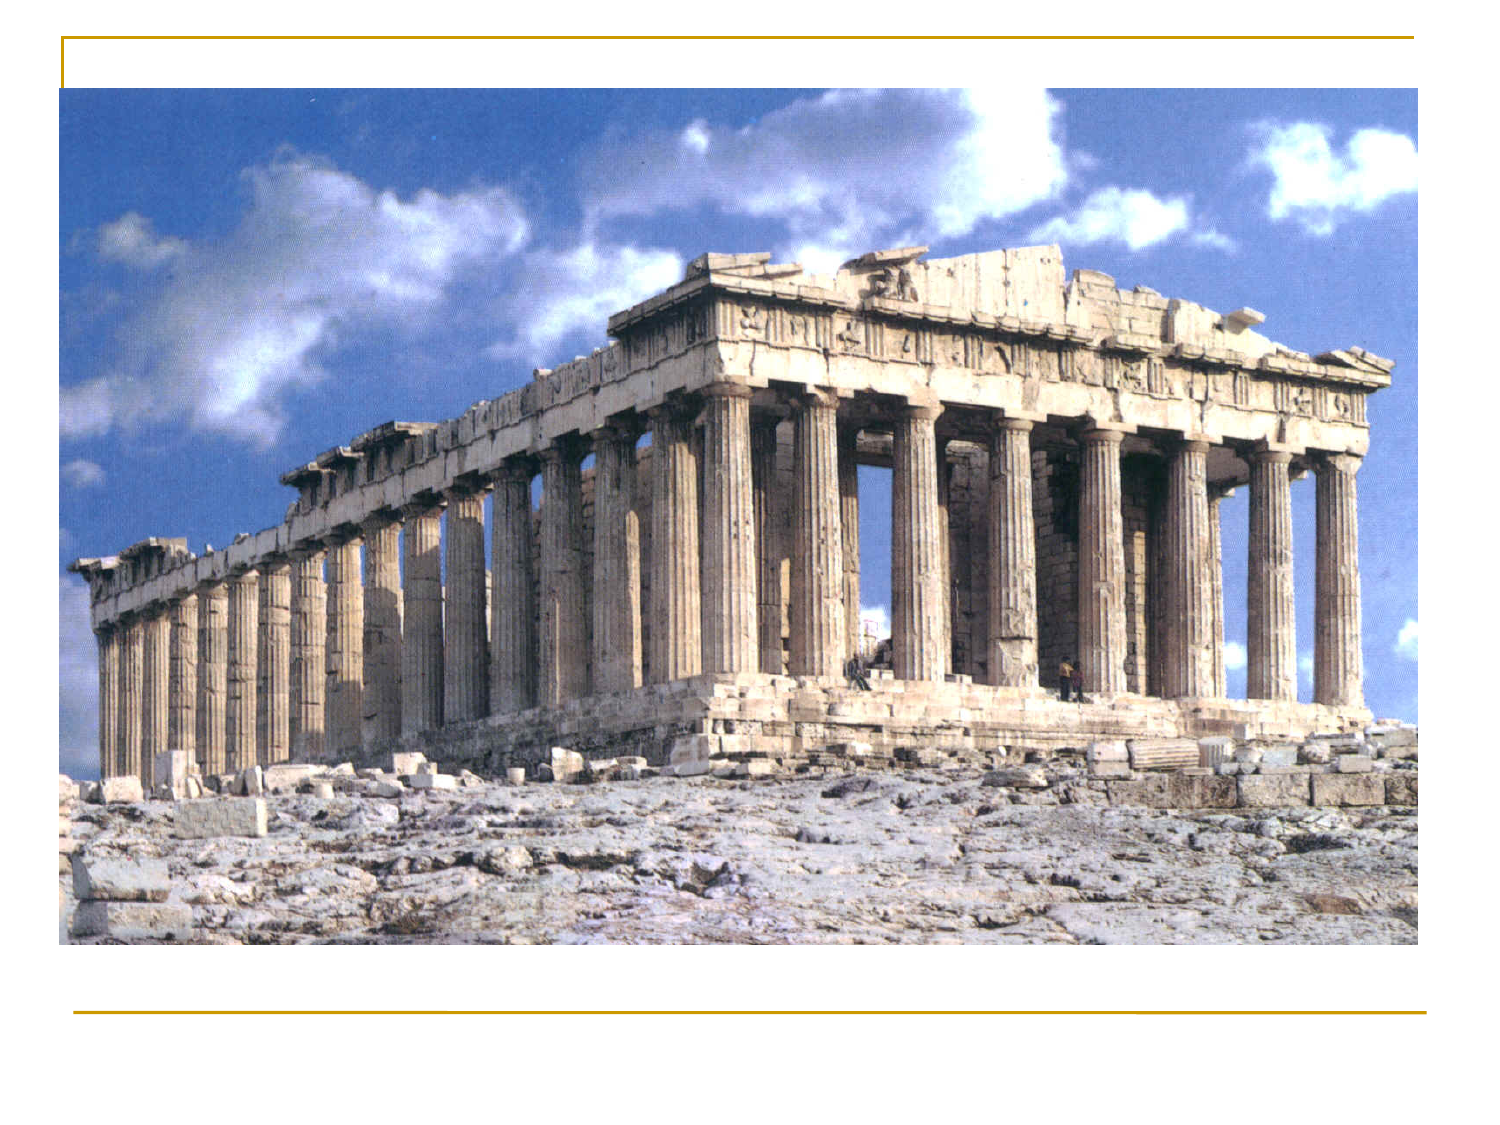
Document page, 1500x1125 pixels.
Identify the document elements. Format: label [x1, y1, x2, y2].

picture [59, 88, 1418, 945]
